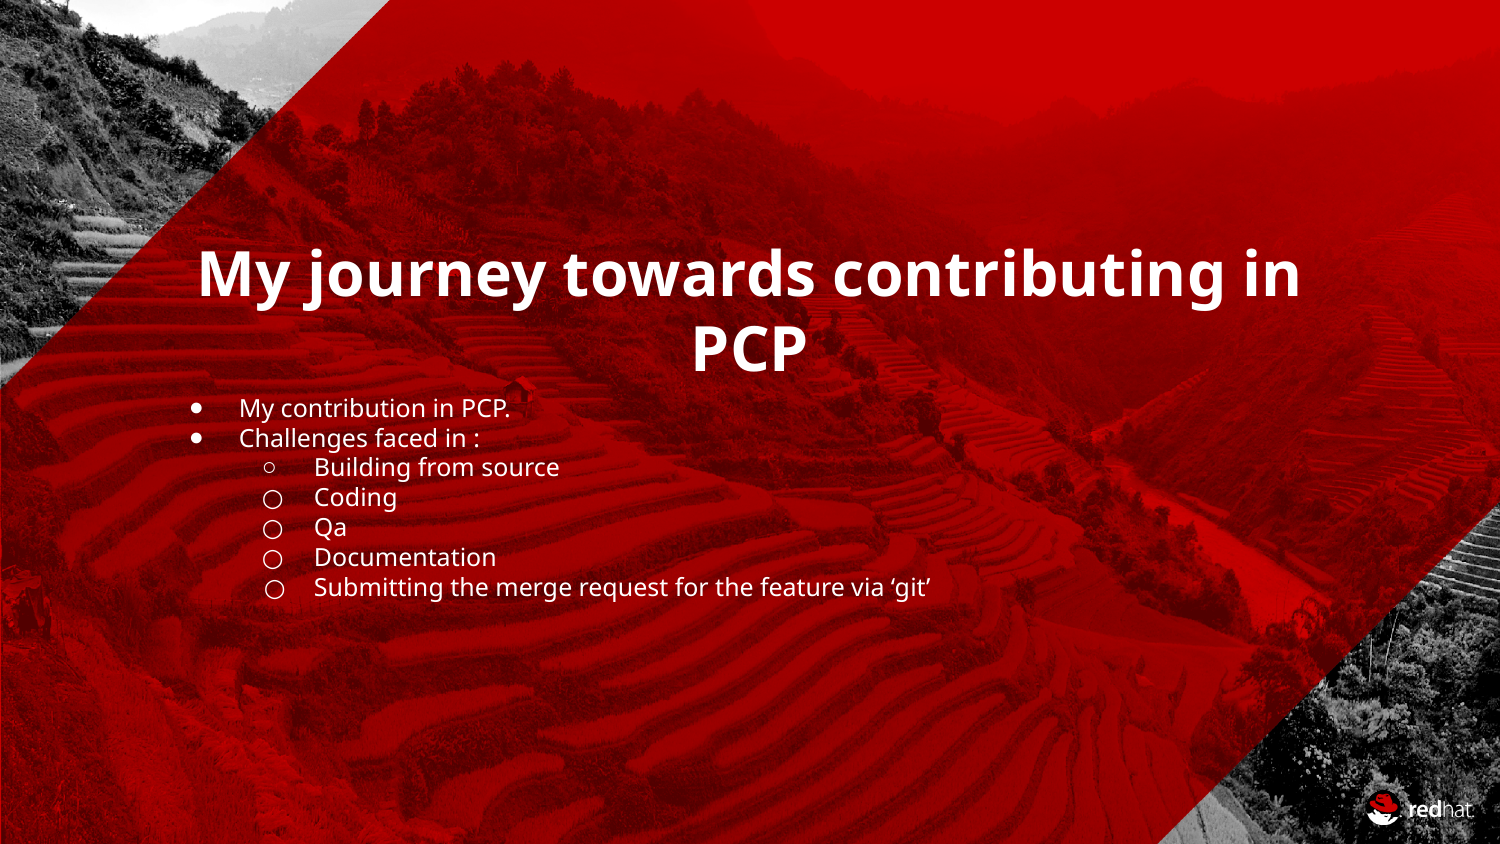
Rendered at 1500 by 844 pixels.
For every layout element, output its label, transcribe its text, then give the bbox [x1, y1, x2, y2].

title My journey towards contributing in PCP [135, 159, 1365, 459]
subtitle My contribution in PCP. Challenges faced in : Building from source Coding Qa Documentation Submitting the merge request for the feature via ‘git’ [148, 377, 999, 672]
picture [0, 0, 1500, 844]
